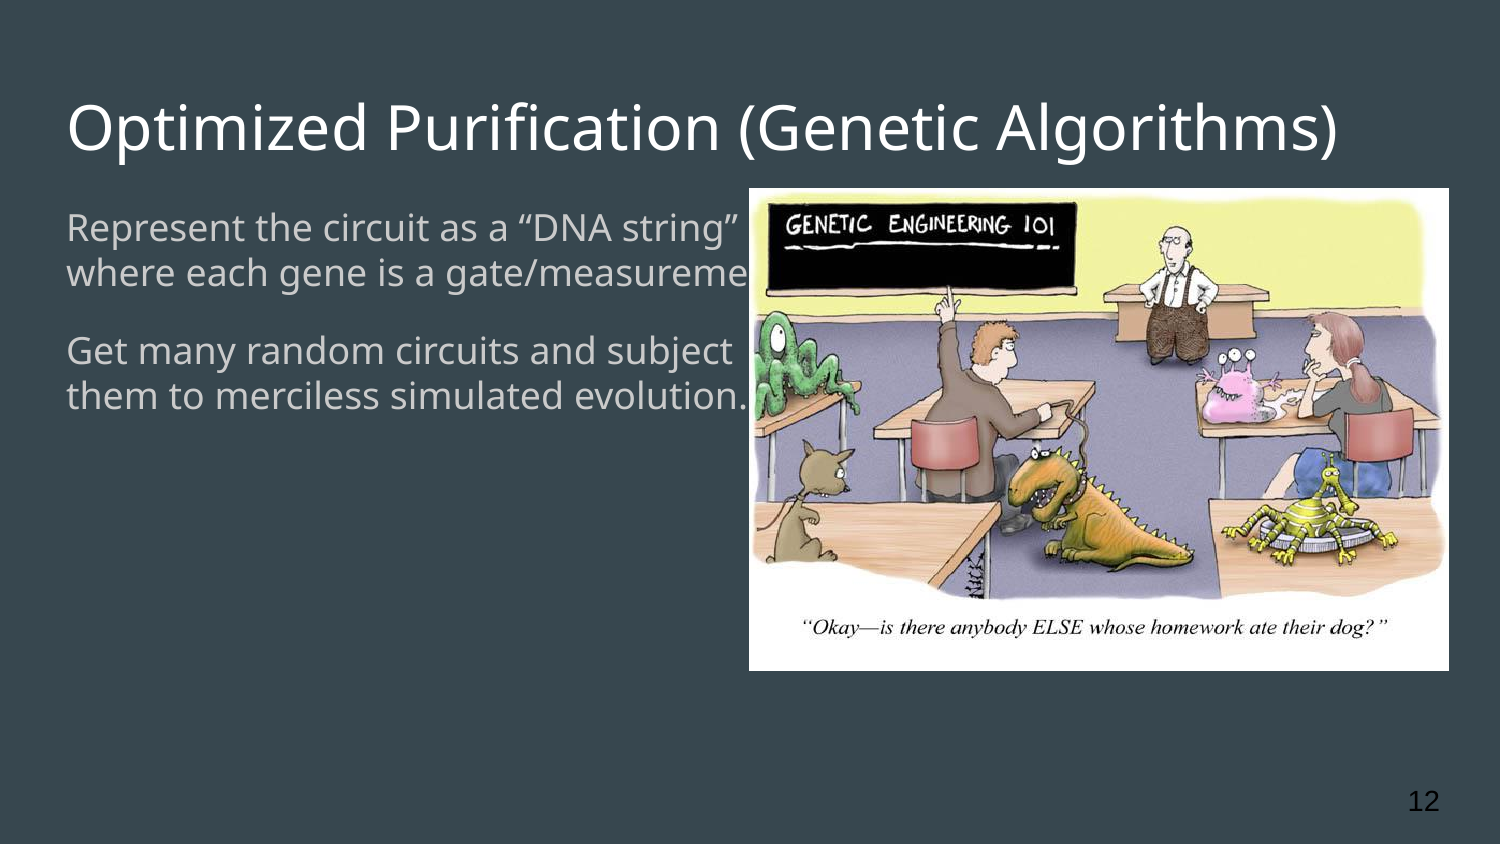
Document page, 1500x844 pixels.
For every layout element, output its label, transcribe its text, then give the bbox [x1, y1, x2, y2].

picture [749, 188, 1449, 671]
list Represent the circuit as a “DNA string” where each gene is a gate/measurement. Get many random circuits and subject them to merciless simulated evolution. nearingzero.net [51, 189, 1449, 750]
title Optimized Purification (Genetic Algorithms) [51, 72, 1449, 167]
slide_number <number> [1392, 767, 1483, 833]
